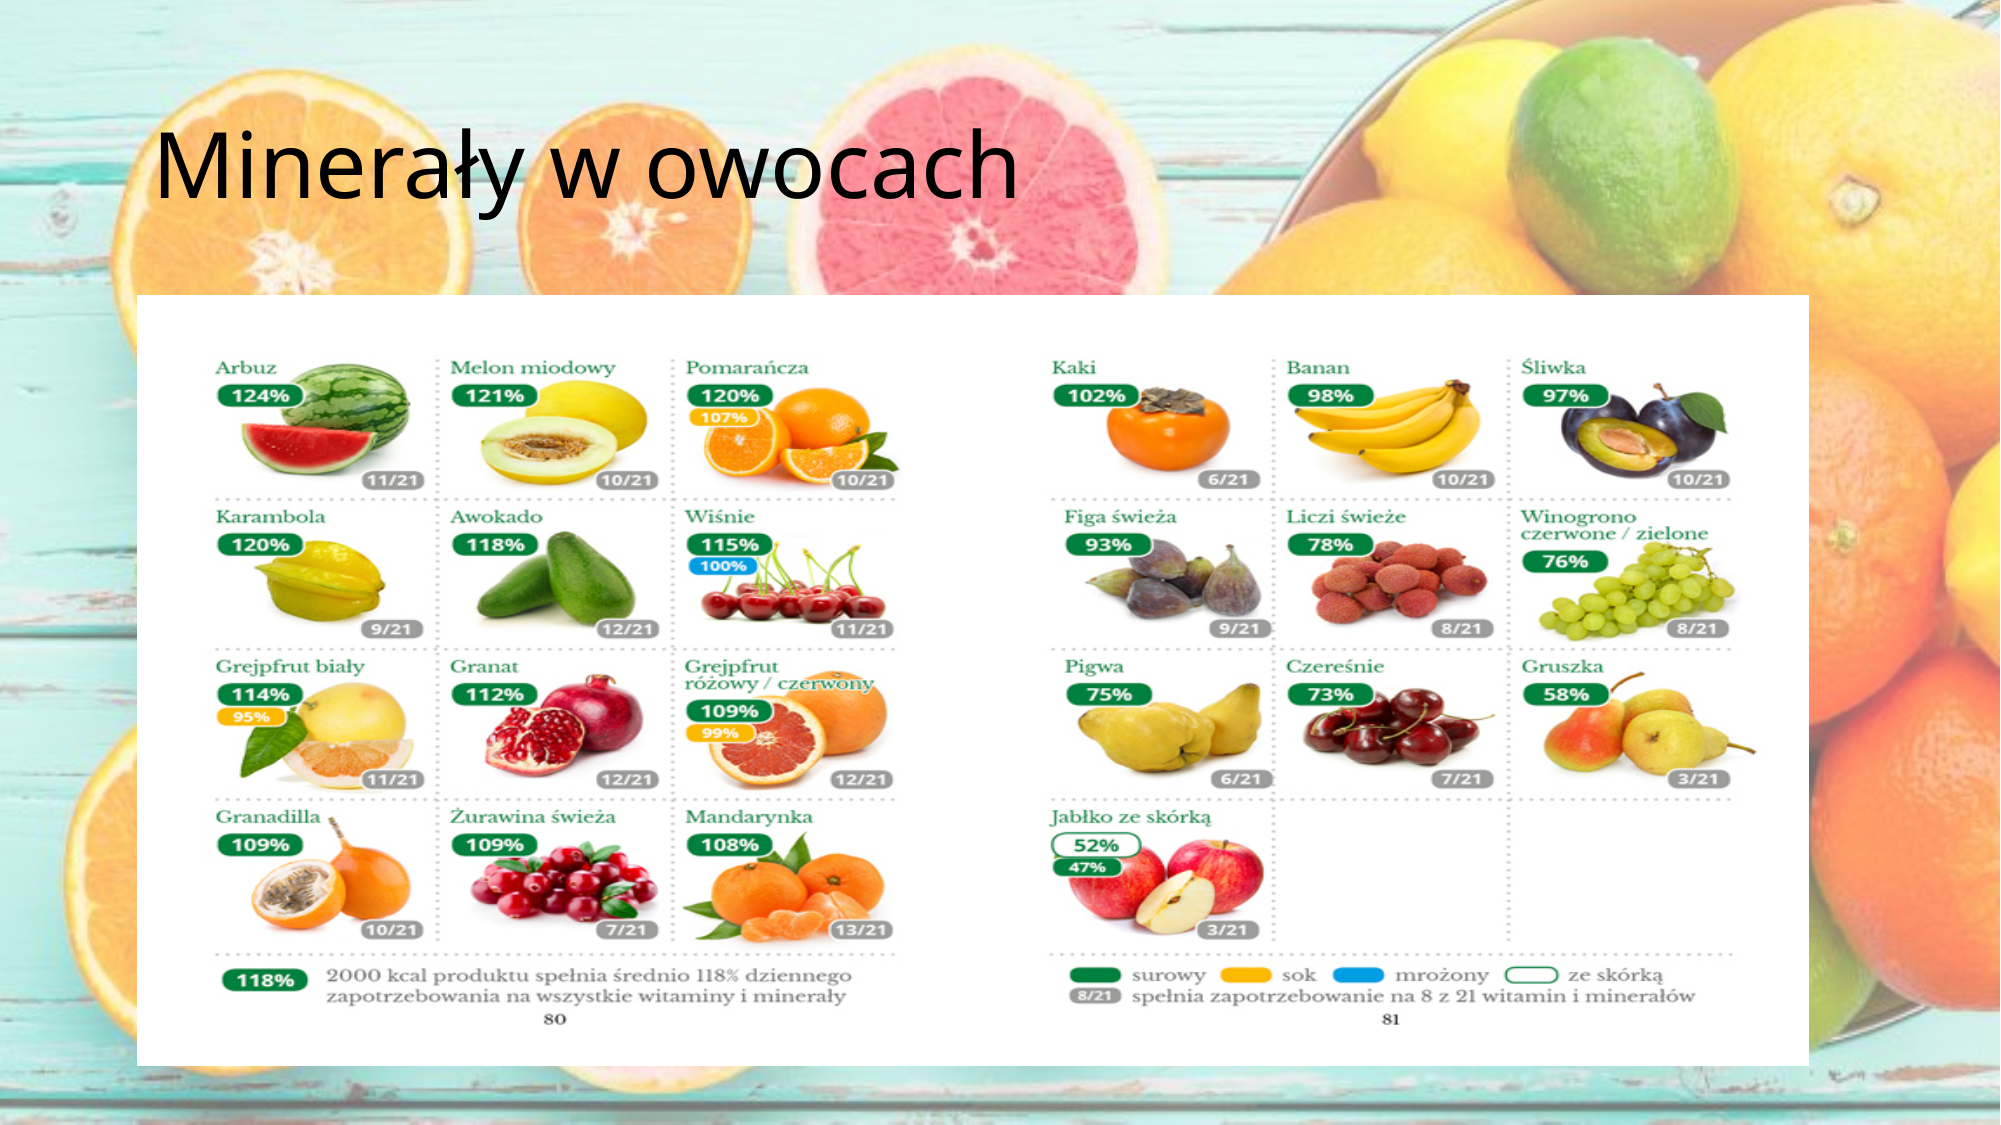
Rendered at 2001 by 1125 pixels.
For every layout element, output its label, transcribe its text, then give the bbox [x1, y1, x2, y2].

picture [137, 295, 1809, 1066]
title Minerały w owocach [137, 59, 1863, 278]
